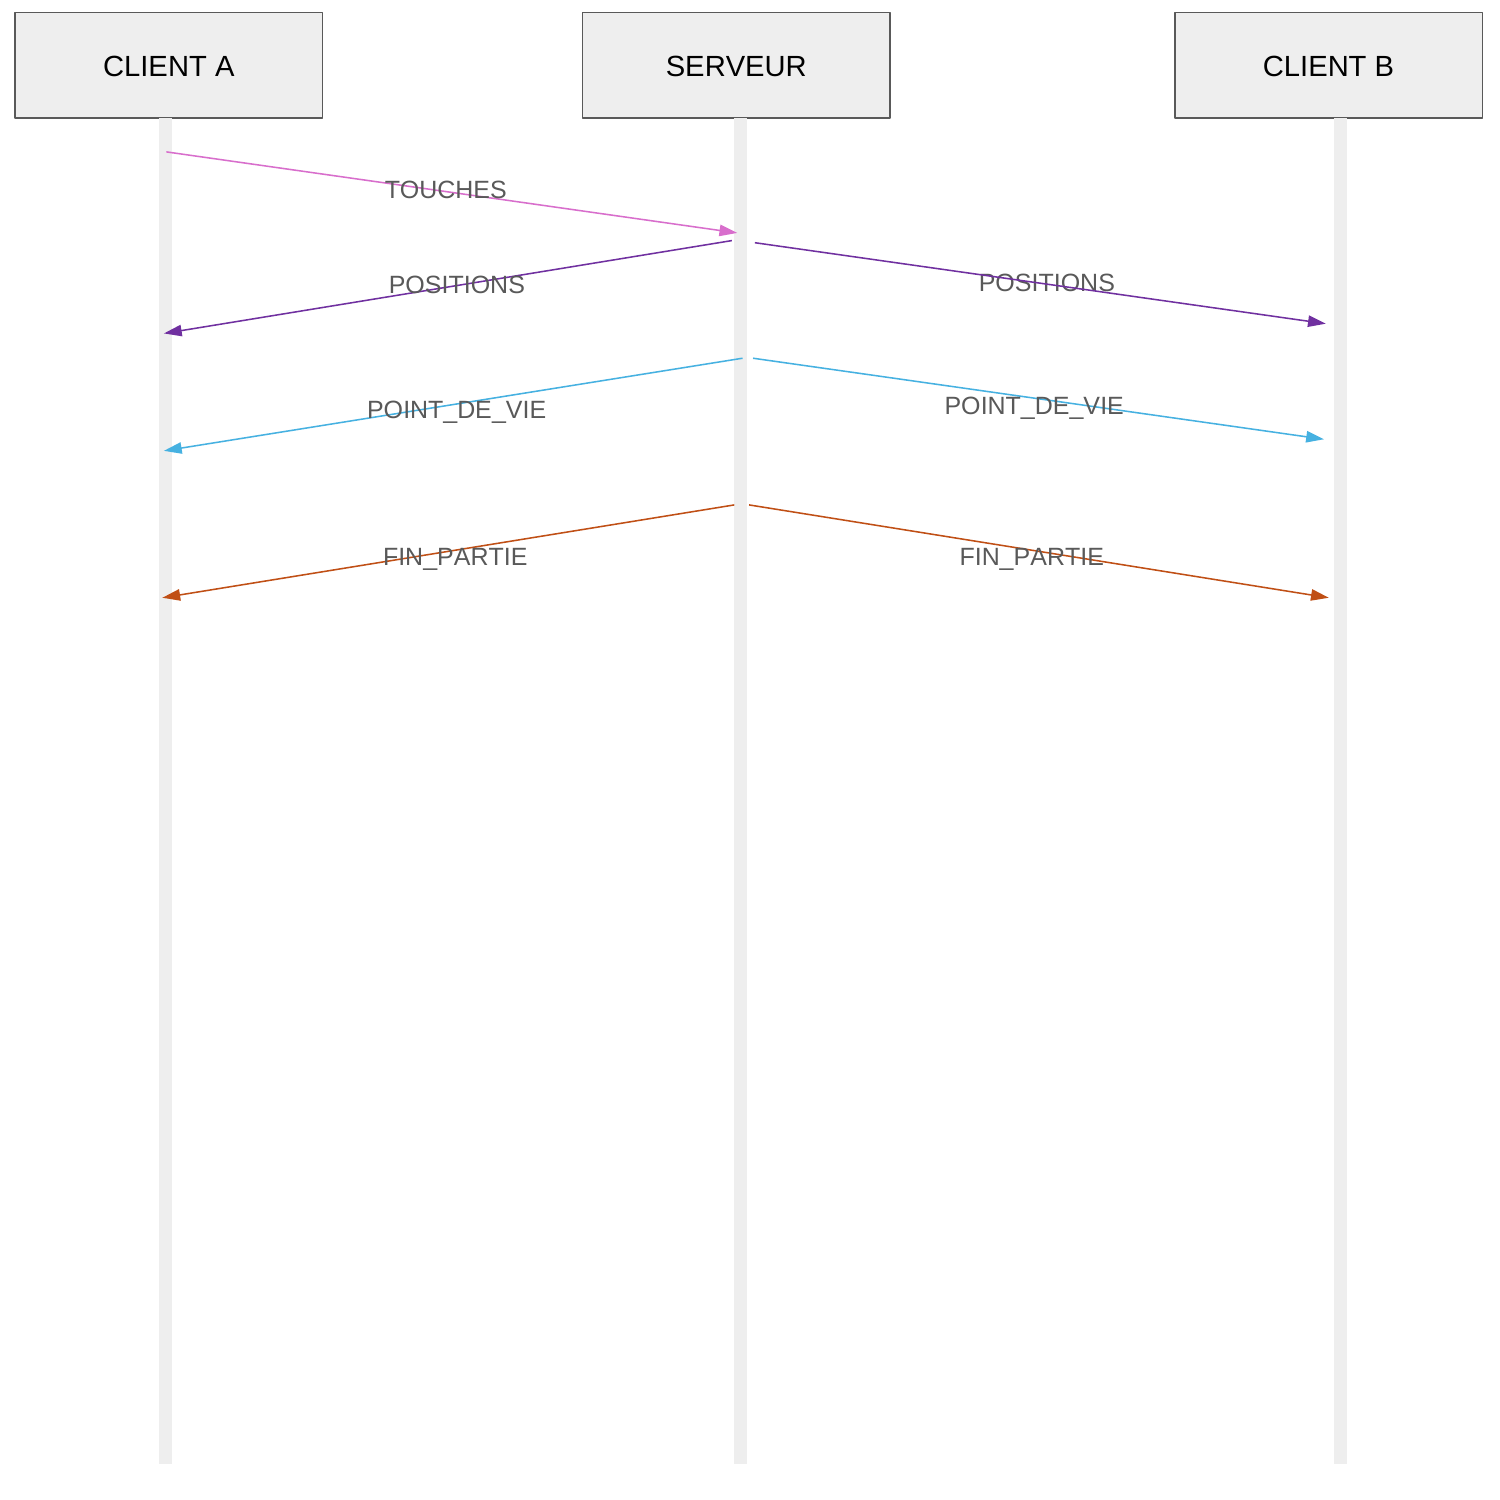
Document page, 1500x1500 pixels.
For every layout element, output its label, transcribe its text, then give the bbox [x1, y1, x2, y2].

text_box SERVEUR [583, 12, 890, 118]
text_box POSITIONS [826, 251, 1322, 312]
text_box CLIENT A [15, 12, 323, 118]
text_box TOUCHES [171, 158, 721, 220]
text_box POSITIONS [182, 253, 732, 314]
text_box [1334, 118, 1347, 1464]
text_box POSITIONS [772, 251, 1230, 312]
text_box FIN_PARTIE [757, 525, 1307, 586]
text_box CLIENT B [1175, 12, 1483, 118]
text_box [734, 118, 747, 1464]
text_box POINT_DE_VIE [182, 378, 732, 440]
text_box [159, 118, 172, 1464]
text_box FIN_PARTIE [180, 525, 731, 586]
text_box POINT_DE_VIE [759, 374, 1310, 435]
